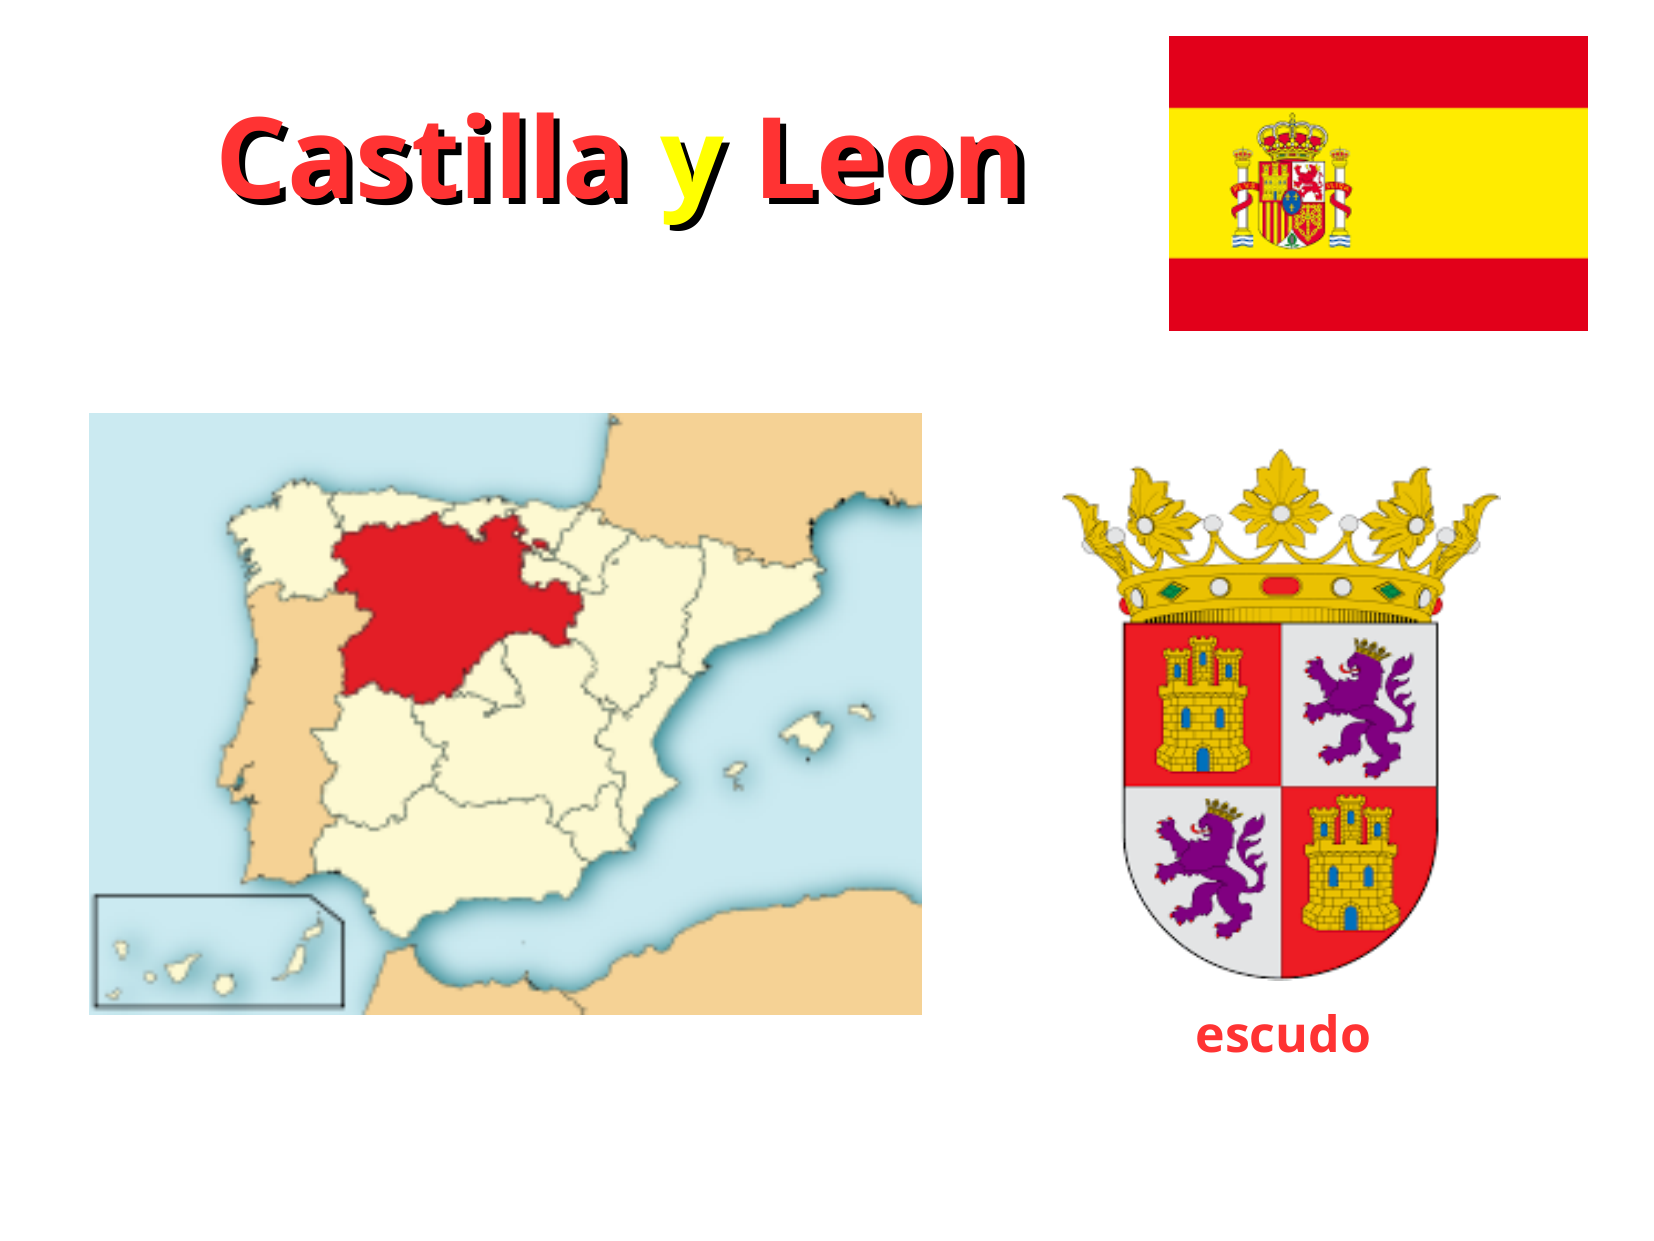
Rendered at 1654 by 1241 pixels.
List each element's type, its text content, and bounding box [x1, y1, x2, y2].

picture [89, 413, 922, 1016]
text_box Castilla y Leon [200, 70, 1111, 236]
text_box escudo [1181, 992, 1654, 1241]
picture [1062, 448, 1501, 981]
picture [1169, 36, 1588, 331]
